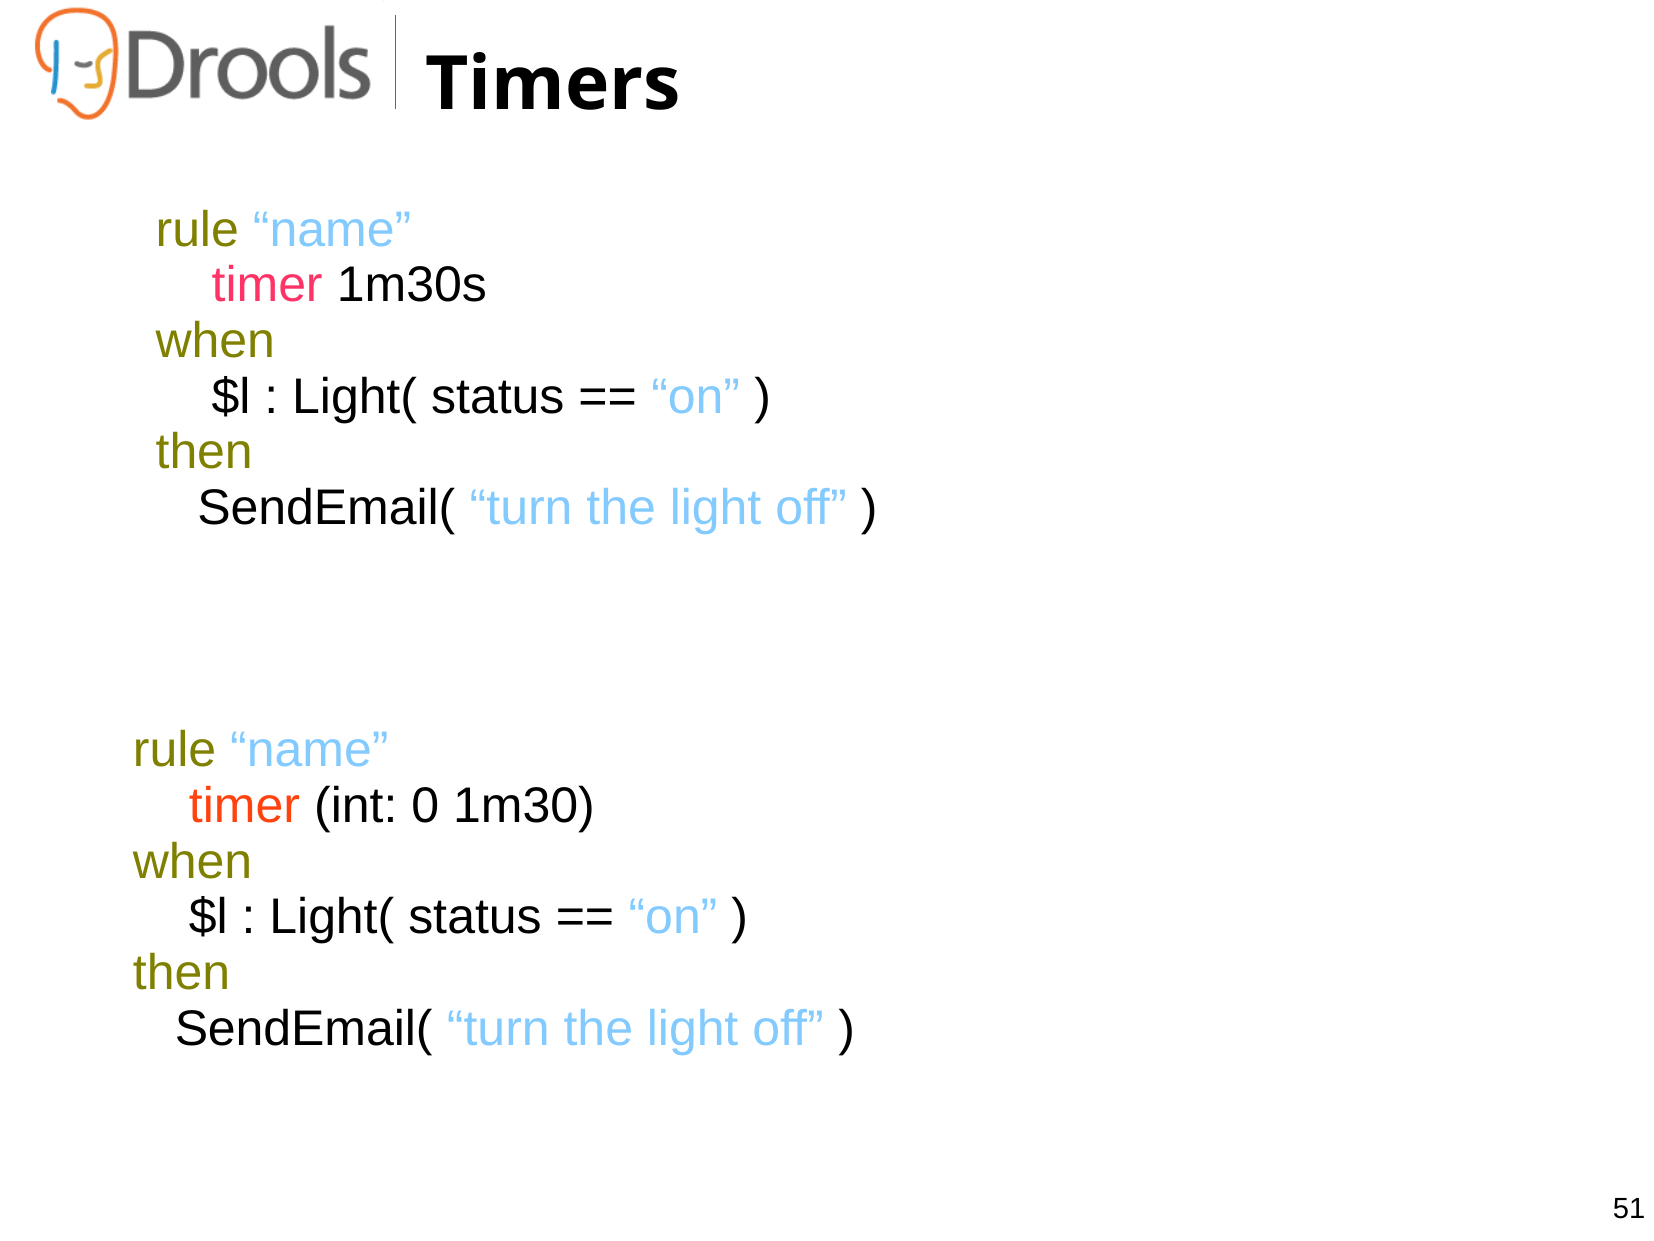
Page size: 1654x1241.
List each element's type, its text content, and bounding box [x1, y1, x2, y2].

title Timers [410, 17, 1640, 139]
picture [29, 0, 384, 126]
text_box rule “name” timer (int: 0 1m30) when $l : Light( status == “on” ) then SendEmail( “turn the light off” ) [118, 713, 871, 1064]
text_box rule “name” timer 1m30s when $l : Light( status == “on” ) then SendEmail( “turn the light off” ) [140, 193, 893, 543]
